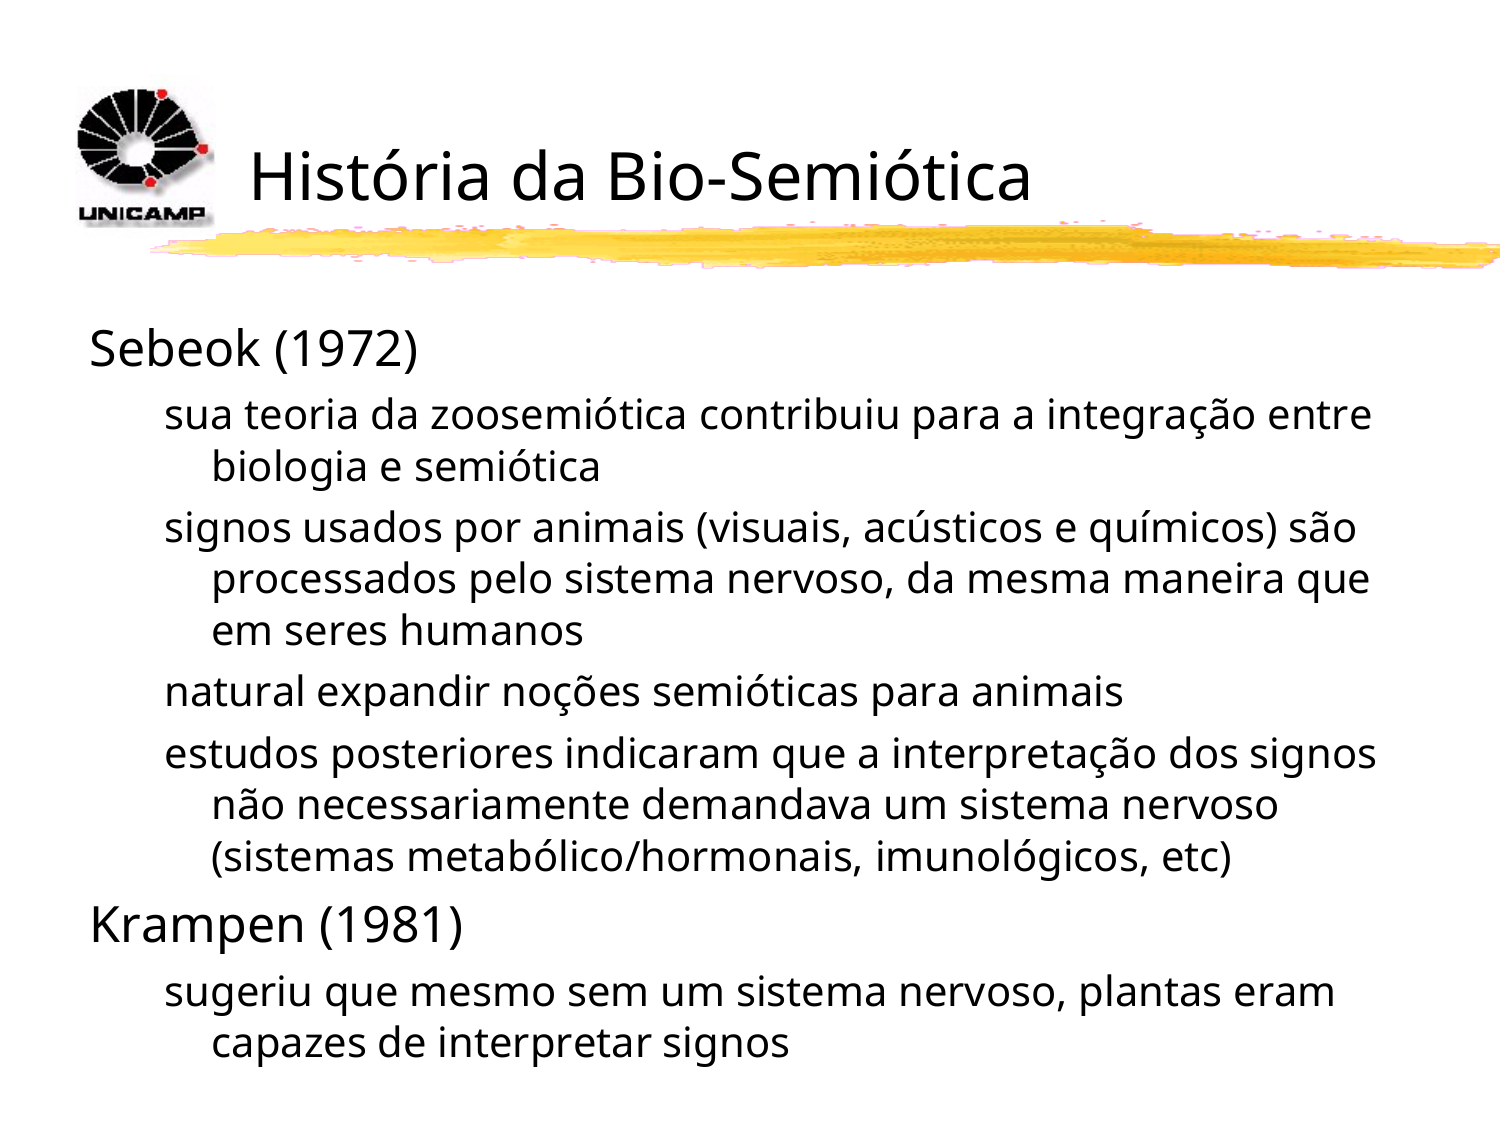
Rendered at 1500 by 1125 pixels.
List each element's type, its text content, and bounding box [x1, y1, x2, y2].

title História da Bio-Semiótica [233, 37, 1434, 225]
picture [75, 74, 1500, 279]
list Sebeok (1972) sua teoria da zoosemiótica contribuiu para a integração entre biologia e semiótica signos usados por animais (visuais, acústicos e químicos) são processados pelo sistema nervoso, da mesma maneira que em seres humanos natural expandir noções semióticas para animais estudos posteriores indicaram que a interpretação dos signos não necessariamente demandava um sistema nervoso (sistemas metabólico/hormonais, imunológicos, etc) Krampen (1981) sugeriu que mesmo sem um sistema nervoso, plantas eram capazes de interpretar signos [74, 309, 1417, 994]
